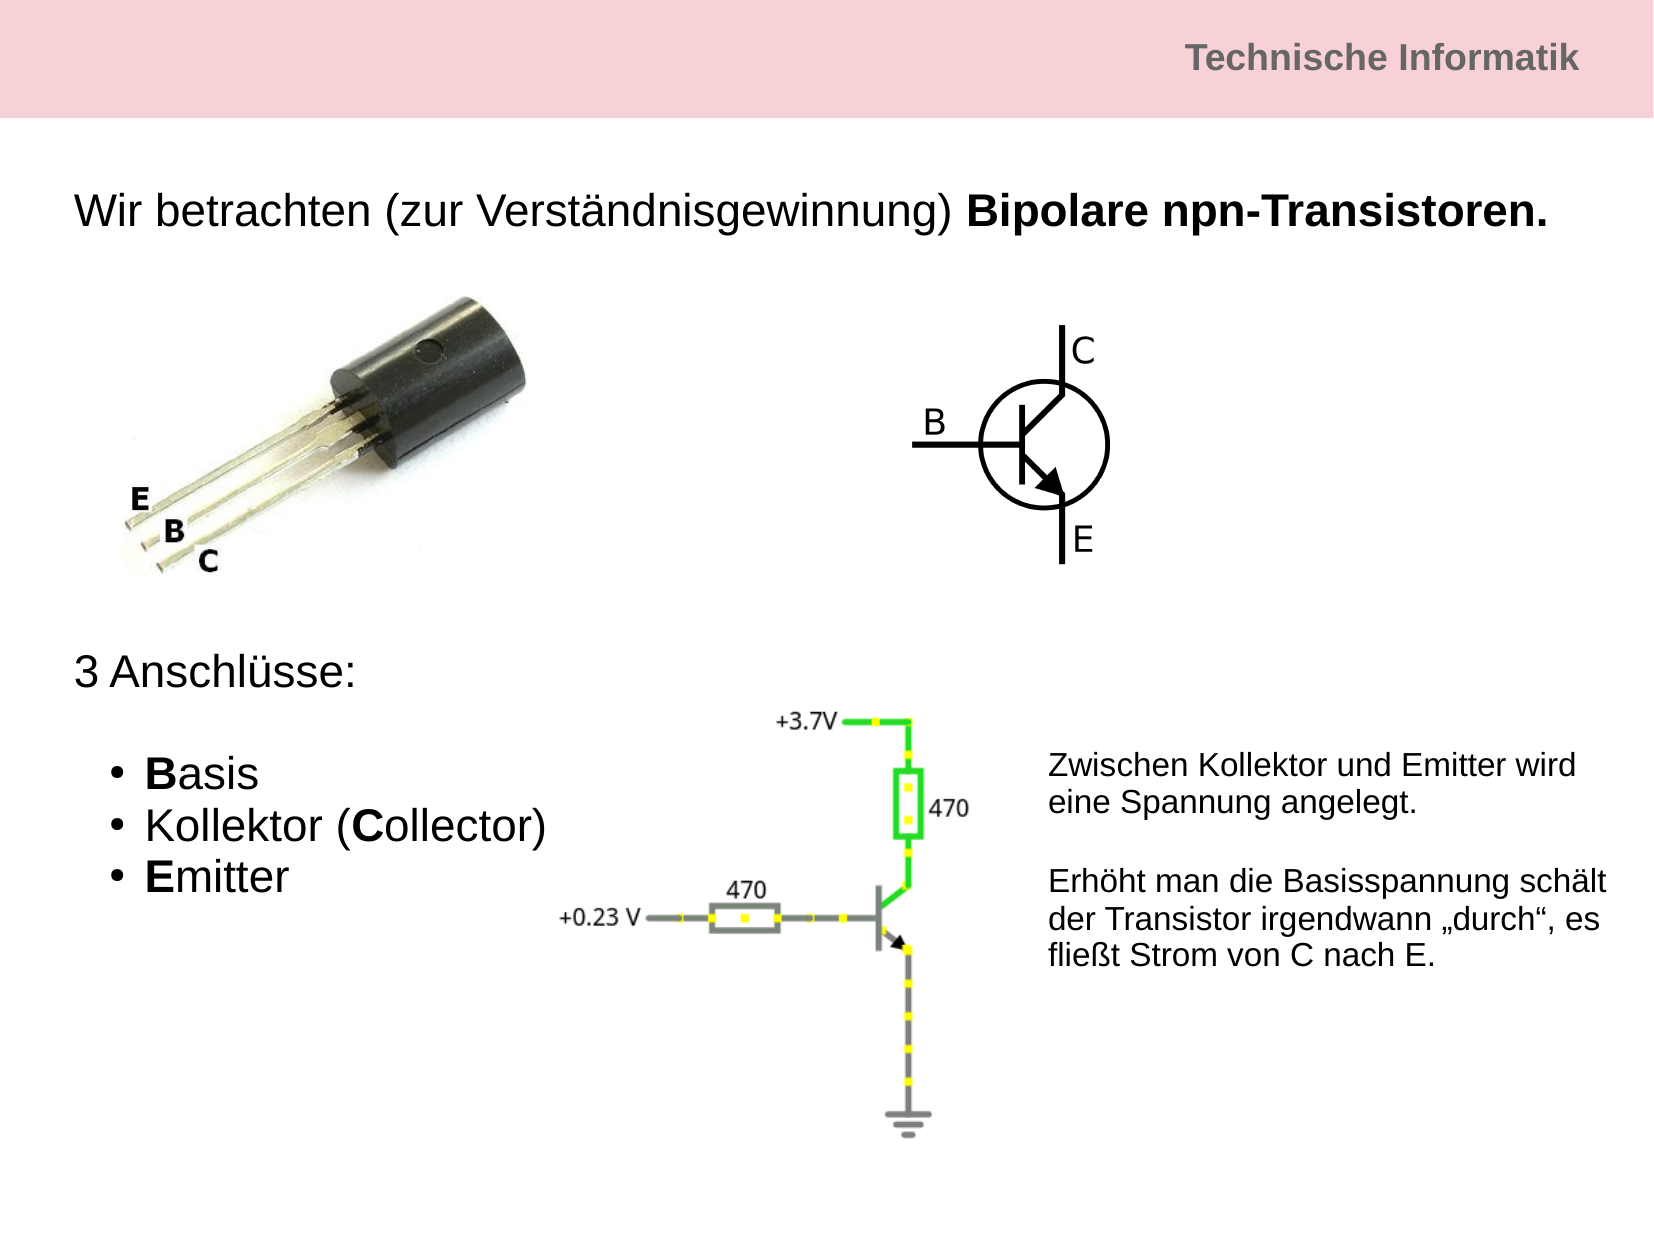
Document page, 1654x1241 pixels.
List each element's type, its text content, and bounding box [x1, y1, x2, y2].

picture [501, 1013, 1034, 1182]
text_box Wir betrachten (zur Verständnisgewinnung) Bipolare npn-Transistoren. 3 Anschlüsse: Basis Kollektor (Collector) Emitter [59, 177, 1595, 1013]
text_box [0, 0, 1654, 119]
picture [122, 295, 532, 578]
text_box Technische Informatik [915, 29, 1595, 87]
picture [882, 295, 1182, 594]
text_box Zwischen Kollektor und Emitter wird eine Spannung angelegt. Erhöht man die Basisspannung schält der Transistor irgendwann „durch“, es fließt Strom von C nach E. [1033, 739, 1625, 1093]
